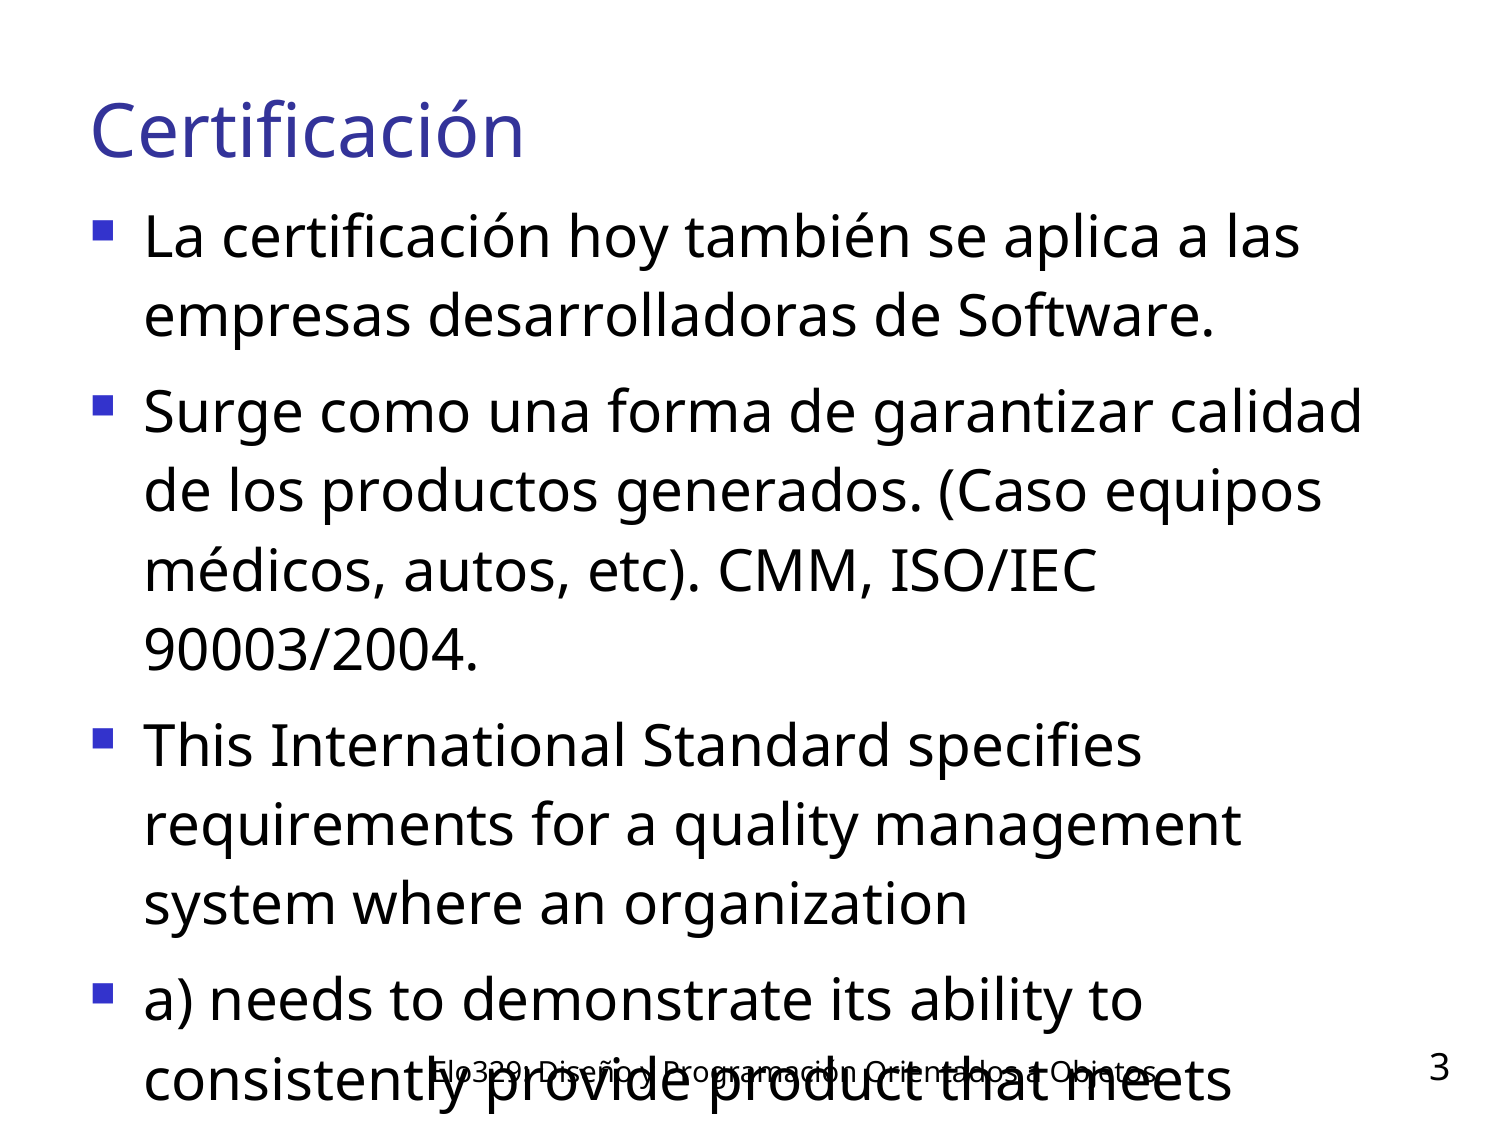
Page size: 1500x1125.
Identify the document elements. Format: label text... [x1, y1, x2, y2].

title Certificación [75, 10, 1449, 188]
list La certificación hoy también se aplica a las empresas desarrolladoras de Software. Surge como una forma de garantizar calidad de los productos generados. (Caso equipos médicos, autos, etc). CMM, ISO/IEC 90003/2004. This International Standard specifies requirements for a quality management system where an organization a) needs to demonstrate its ability to consistently provide product that meets customer and applicable regulatory requirements, and b) aims to enhance customer satisfaction through the effective application of the system, including processes for continual improvement of the system and the assurance of conformity to customer and applicable regulatory requirements. NOTE In this International Standard, the term “product” applies only to the product intended for, or required by, a customer [75, 187, 1446, 1125]
